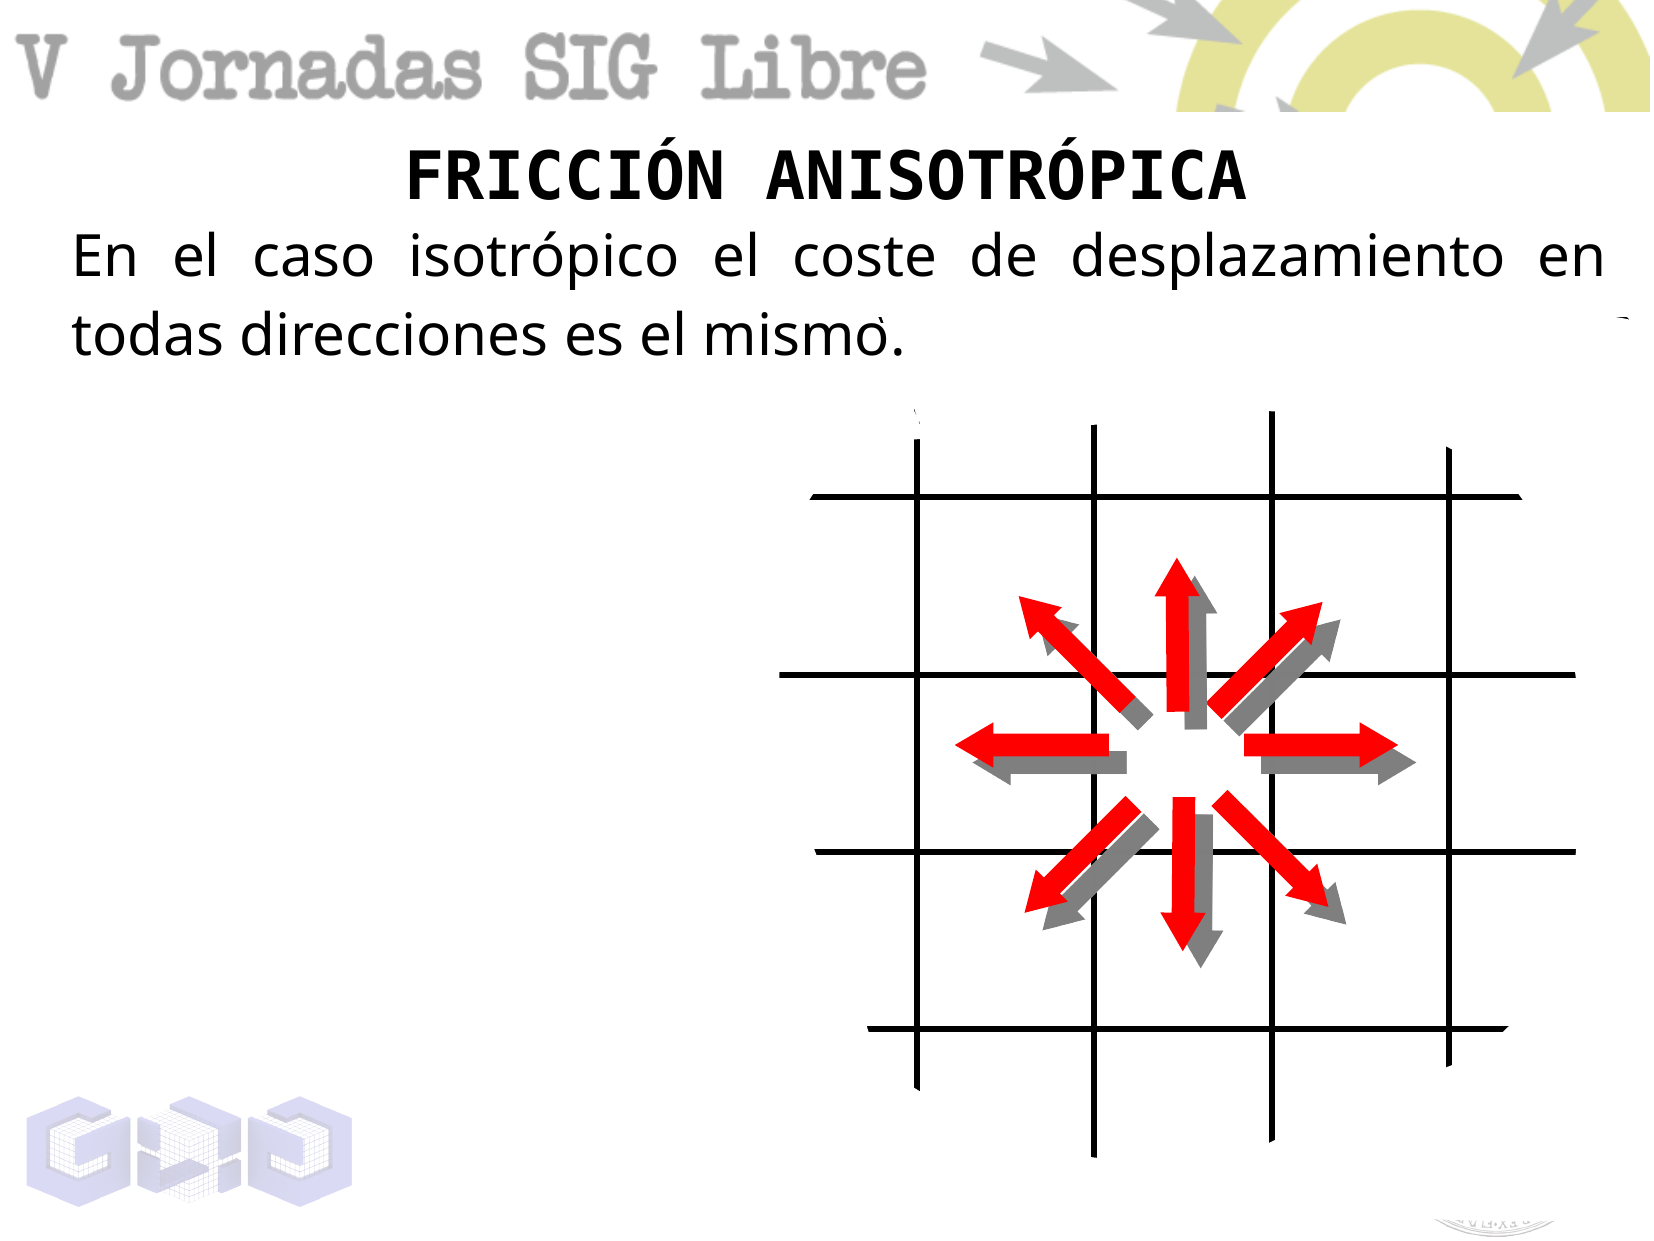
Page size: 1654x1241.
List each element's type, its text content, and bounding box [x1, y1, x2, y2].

text_box [954, 722, 1109, 768]
text_box [1166, 654, 1190, 712]
text_box FRICCIÓN ANISOTRÓPICA [0, 129, 1654, 223]
text_box [549, 318, 1648, 1227]
text_box [1205, 654, 1287, 719]
text_box [1244, 722, 1399, 768]
text_box [1060, 654, 1136, 714]
text_box En el caso isotrópico el coste de desplazamiento en todas direcciones es el mismo. [56, 206, 1622, 654]
text_box Comparación con camino isotrópico. [0, 0, 1650, 112]
text_box [1024, 795, 1142, 913]
text_box [1160, 797, 1206, 952]
